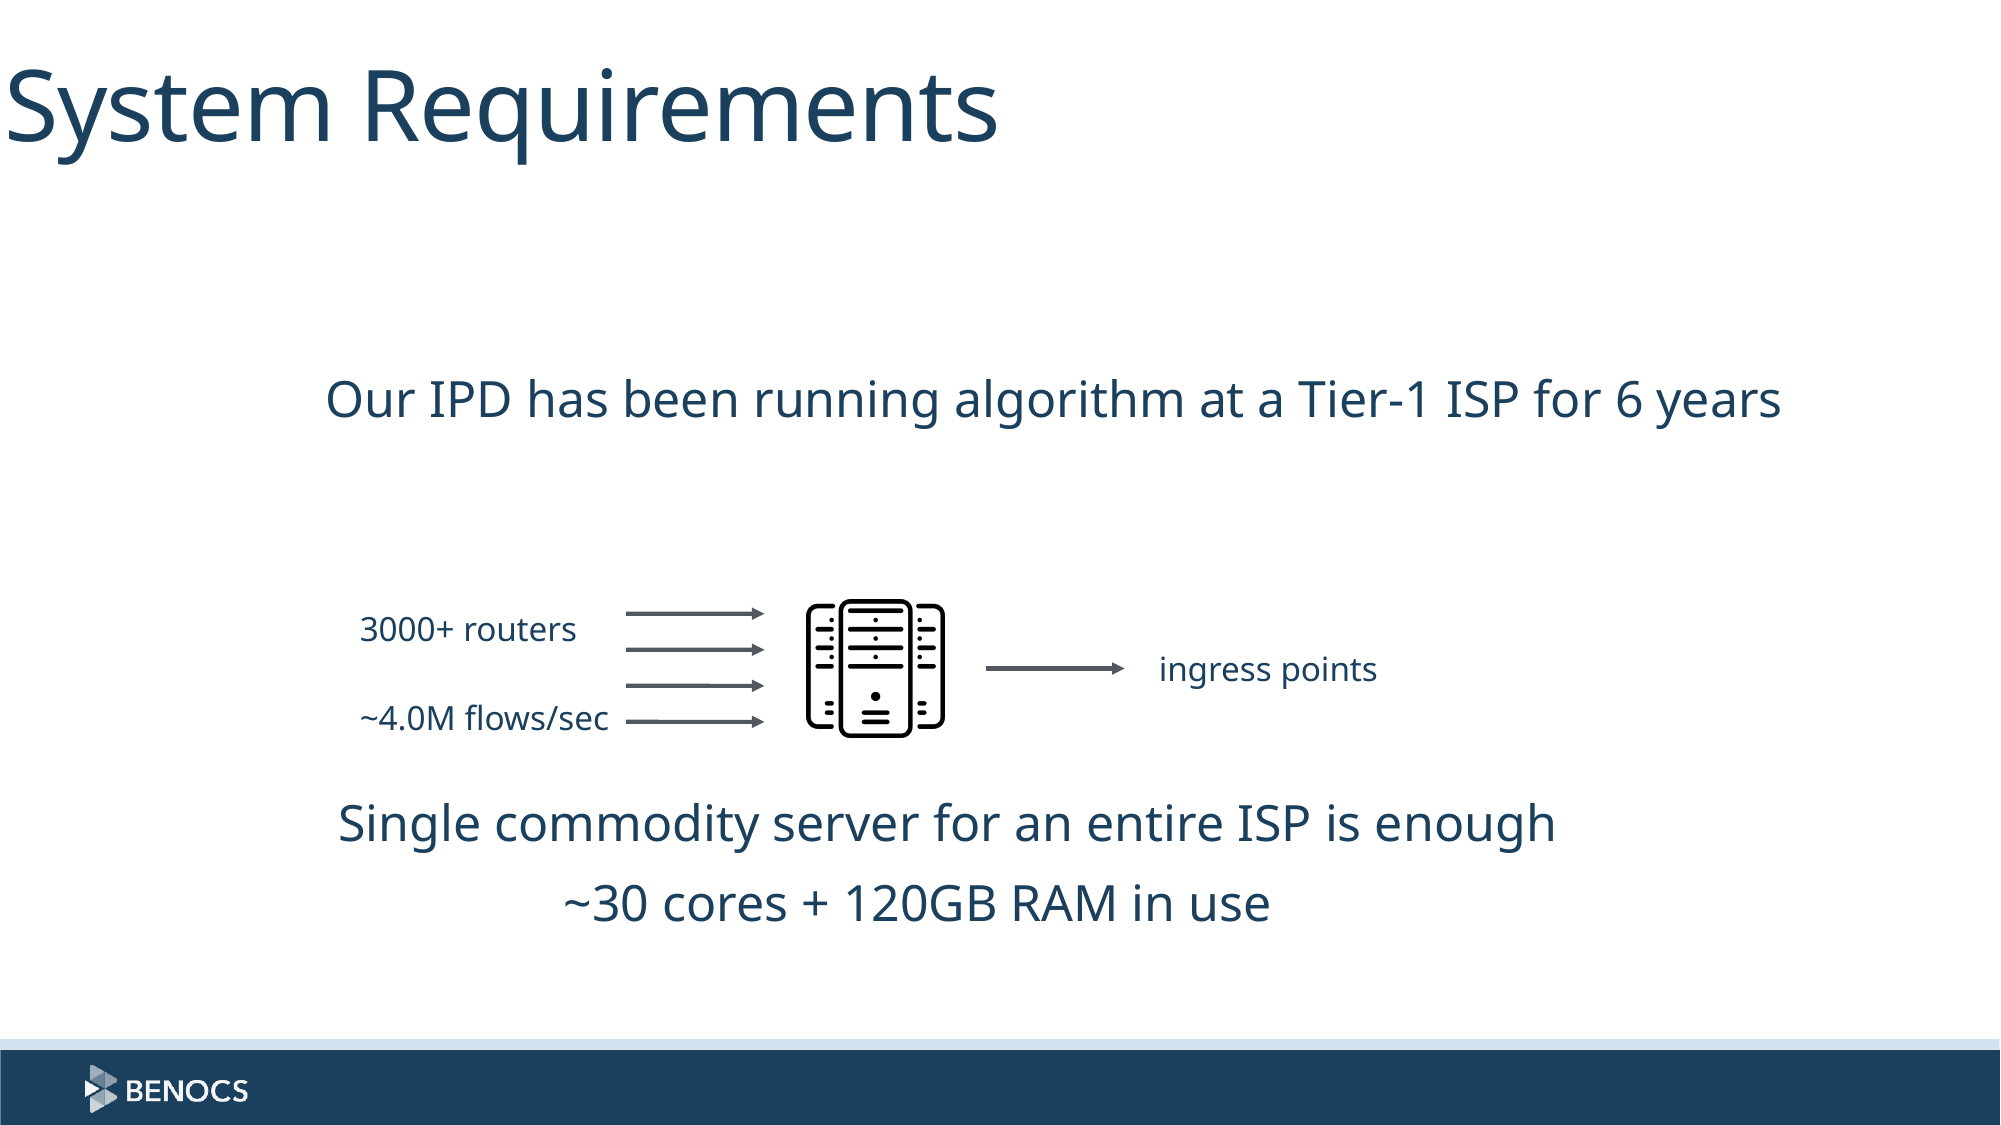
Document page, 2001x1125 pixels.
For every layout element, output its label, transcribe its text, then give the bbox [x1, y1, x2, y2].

title System Requirements [0, 52, 1803, 191]
text_box ingress points [1154, 644, 1383, 693]
text_box ~30 cores + 120GB RAM in use [559, 867, 1277, 936]
text_box 3000+ routers ~4.0M flows/sec [355, 603, 614, 742]
picture [806, 599, 945, 738]
picture [84, 1063, 248, 1114]
text_box Single commodity server for an entire ISP is enough [333, 787, 1563, 857]
text_box Our IPD has been running algorithm at a Tier-1 ISP for 6 years [321, 363, 1789, 433]
